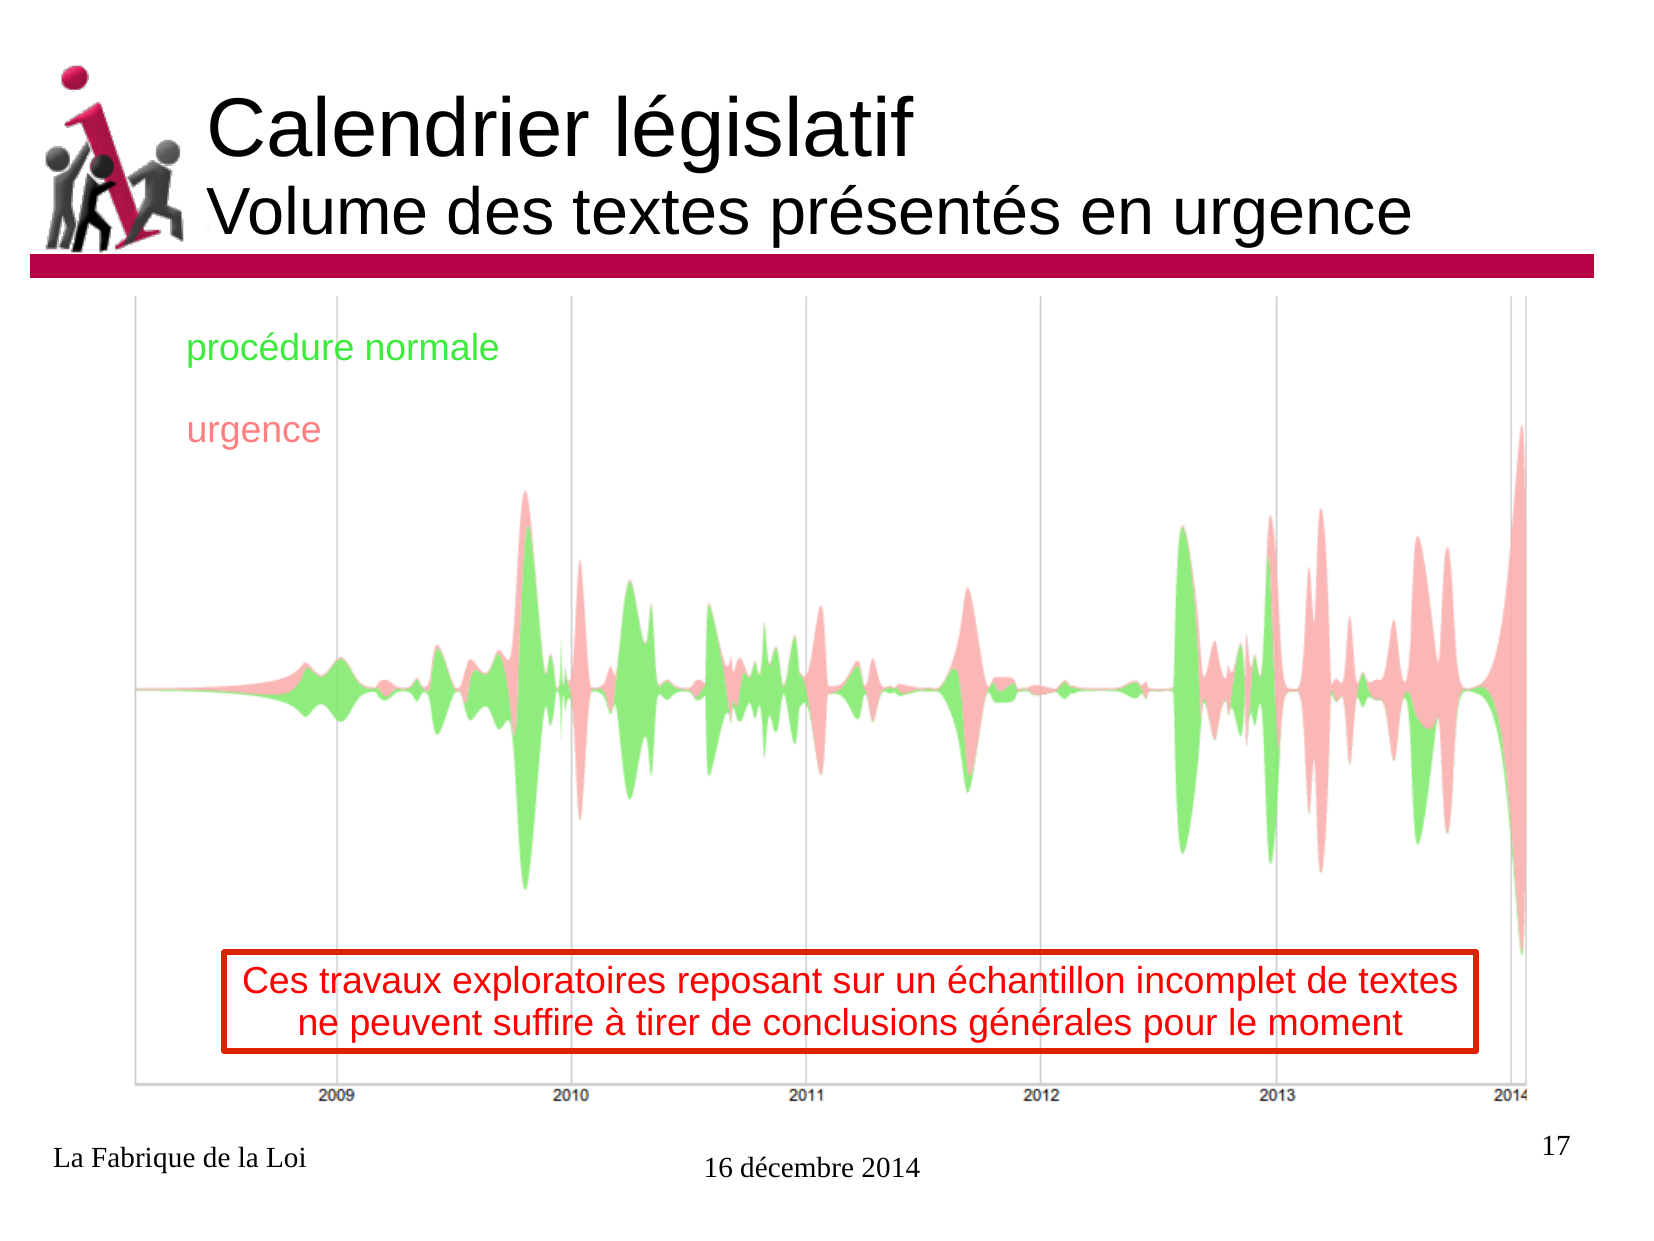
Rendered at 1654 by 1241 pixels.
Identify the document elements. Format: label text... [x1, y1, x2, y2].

picture [29, 60, 210, 254]
text_box urgence [171, 401, 337, 459]
picture [120, 286, 1539, 1134]
text_box Ces travaux exploratoires reposant sur un échantillon incomplet de textes ne peuvent suffire à tirer de conclusions générales pour le moment [224, 952, 1477, 1052]
text_box procédure normale [171, 318, 515, 376]
title Calendrier législatif Volume des textes présentés en urgence [206, 61, 1595, 269]
